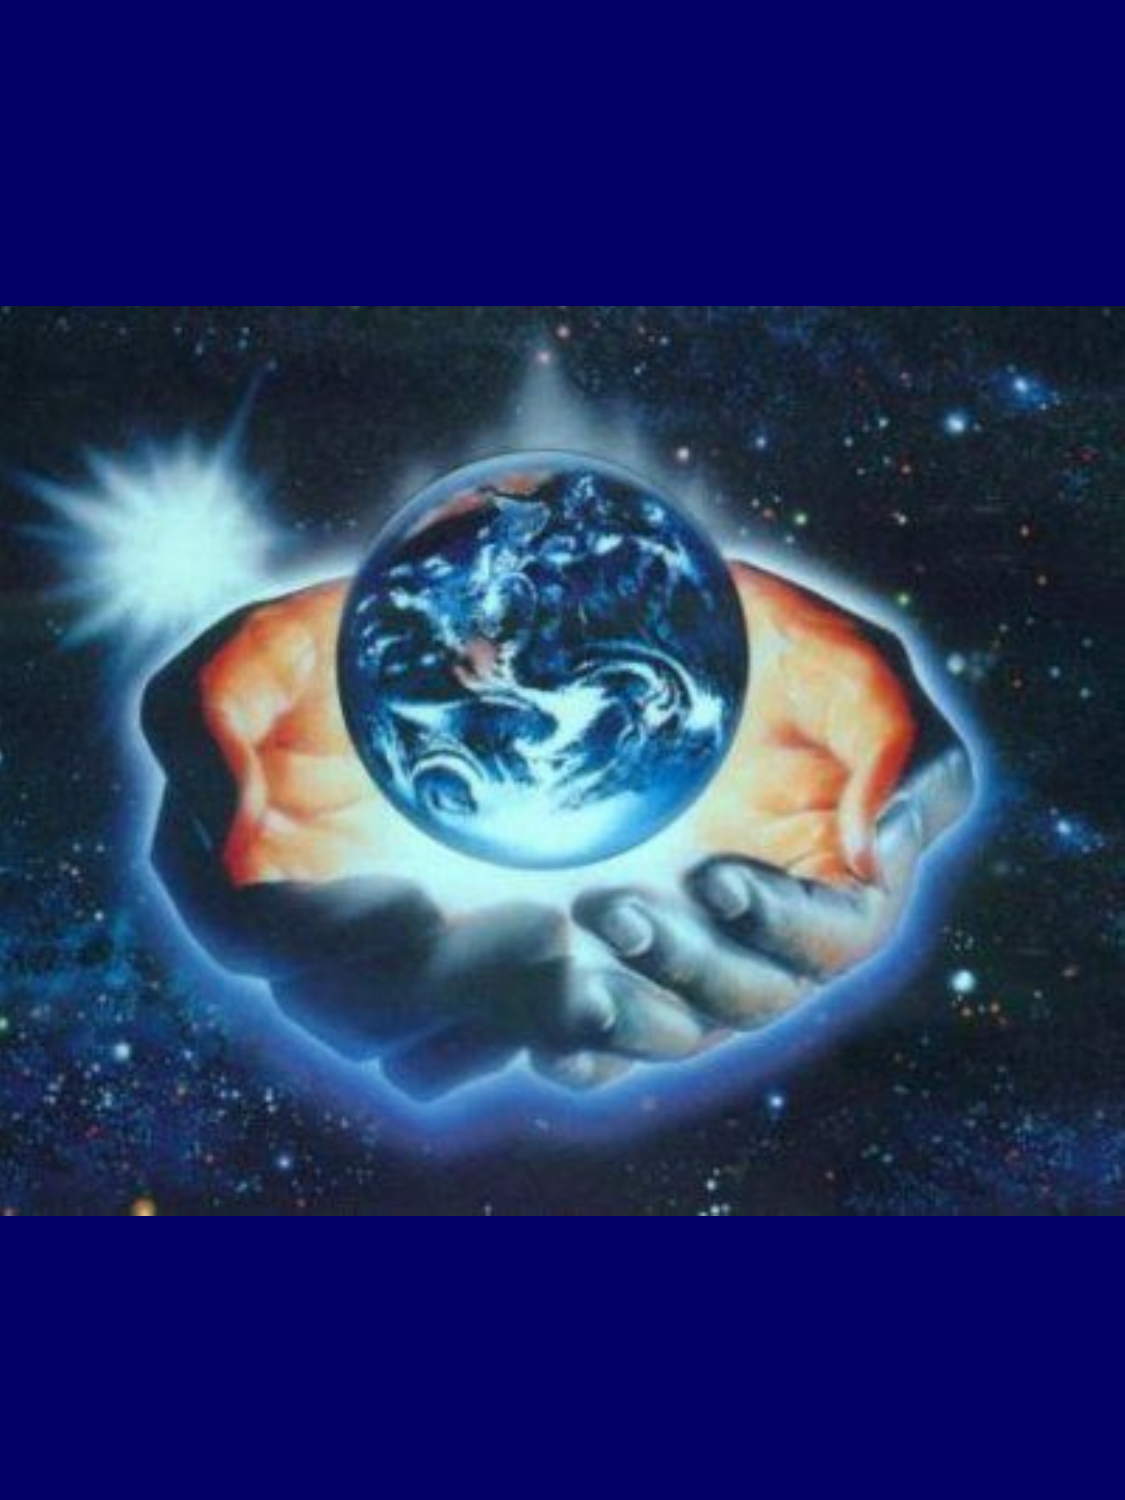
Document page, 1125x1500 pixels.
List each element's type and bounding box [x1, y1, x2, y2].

picture [0, 306, 1125, 1216]
